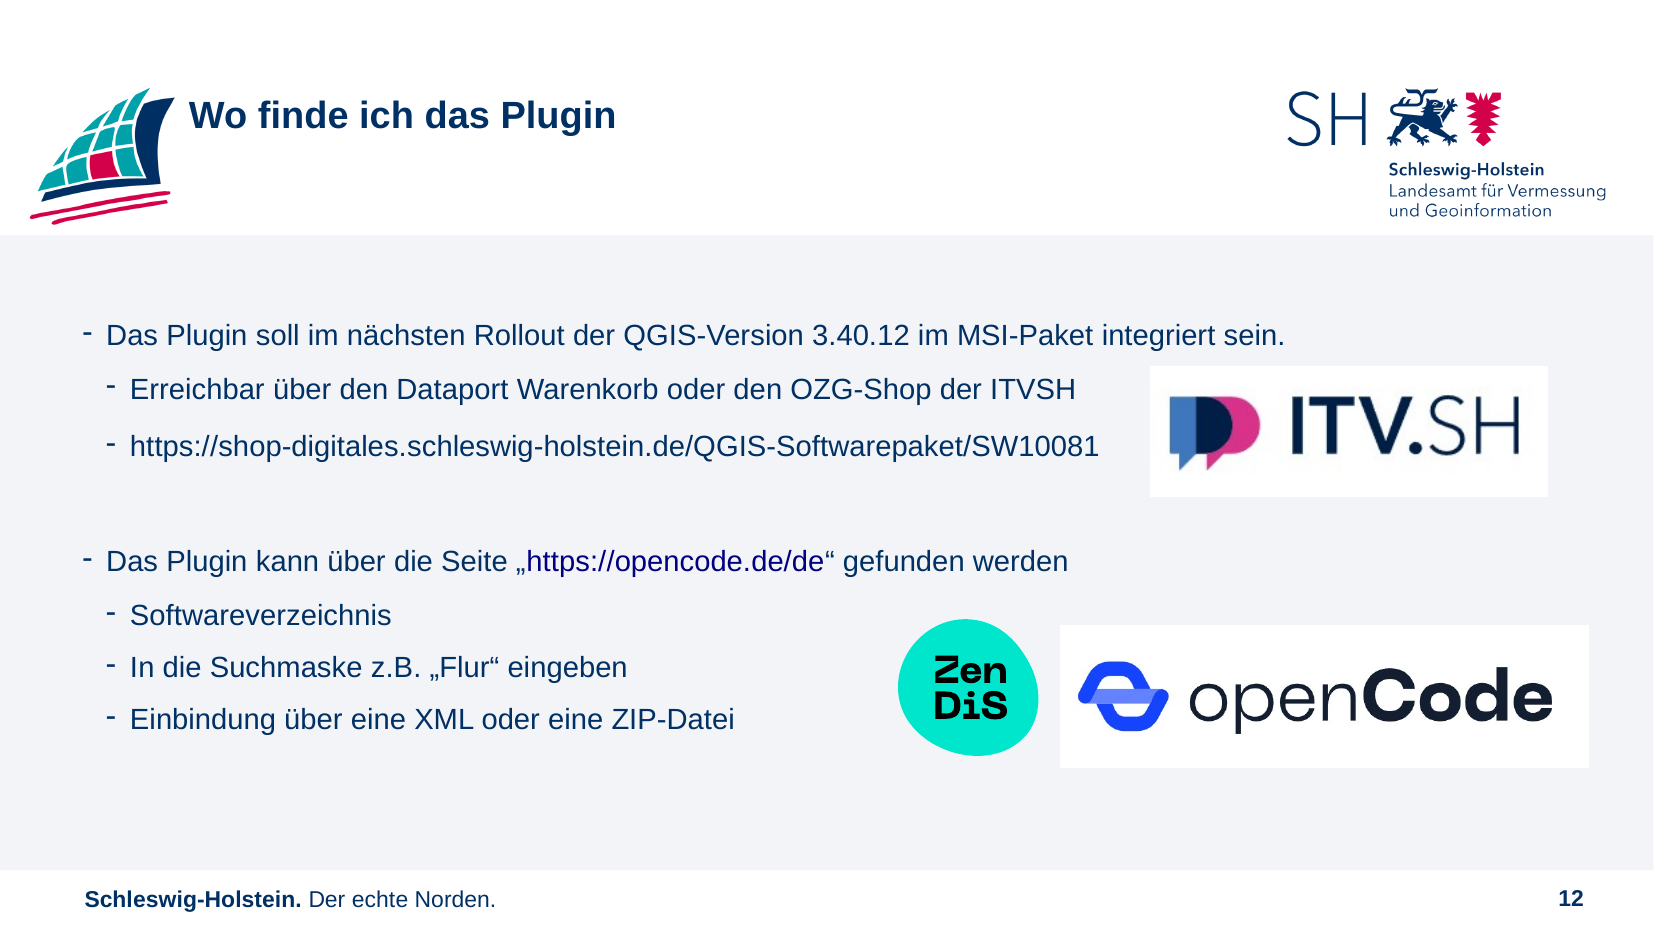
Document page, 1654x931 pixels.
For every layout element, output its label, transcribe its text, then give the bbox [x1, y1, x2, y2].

picture [1060, 625, 1589, 768]
picture [1150, 366, 1548, 497]
picture [897, 619, 1039, 756]
list Das Plugin soll im nächsten Rollout der QGIS-Version 3.40.12 im MSI-Paket integriert sein. Erreichbar über den Dataport Warenkorb oder den OZG-Shop der ITVSH https://shop-digitales.schleswig-holstein.de/QGIS-Softwarepaket/SW10081 Das Plugin kann über die Seite „https://opencode.de/de“ gefunden werden Softwareverzeichnis In die Suchmaske z.B. „Flur“ eingeben Einbindung über eine XML oder eine ZIP-Datei [82, 266, 1571, 806]
picture [29, 82, 175, 225]
picture [1287, 88, 1607, 220]
title Wo finde ich das Plugin [188, 94, 1241, 225]
